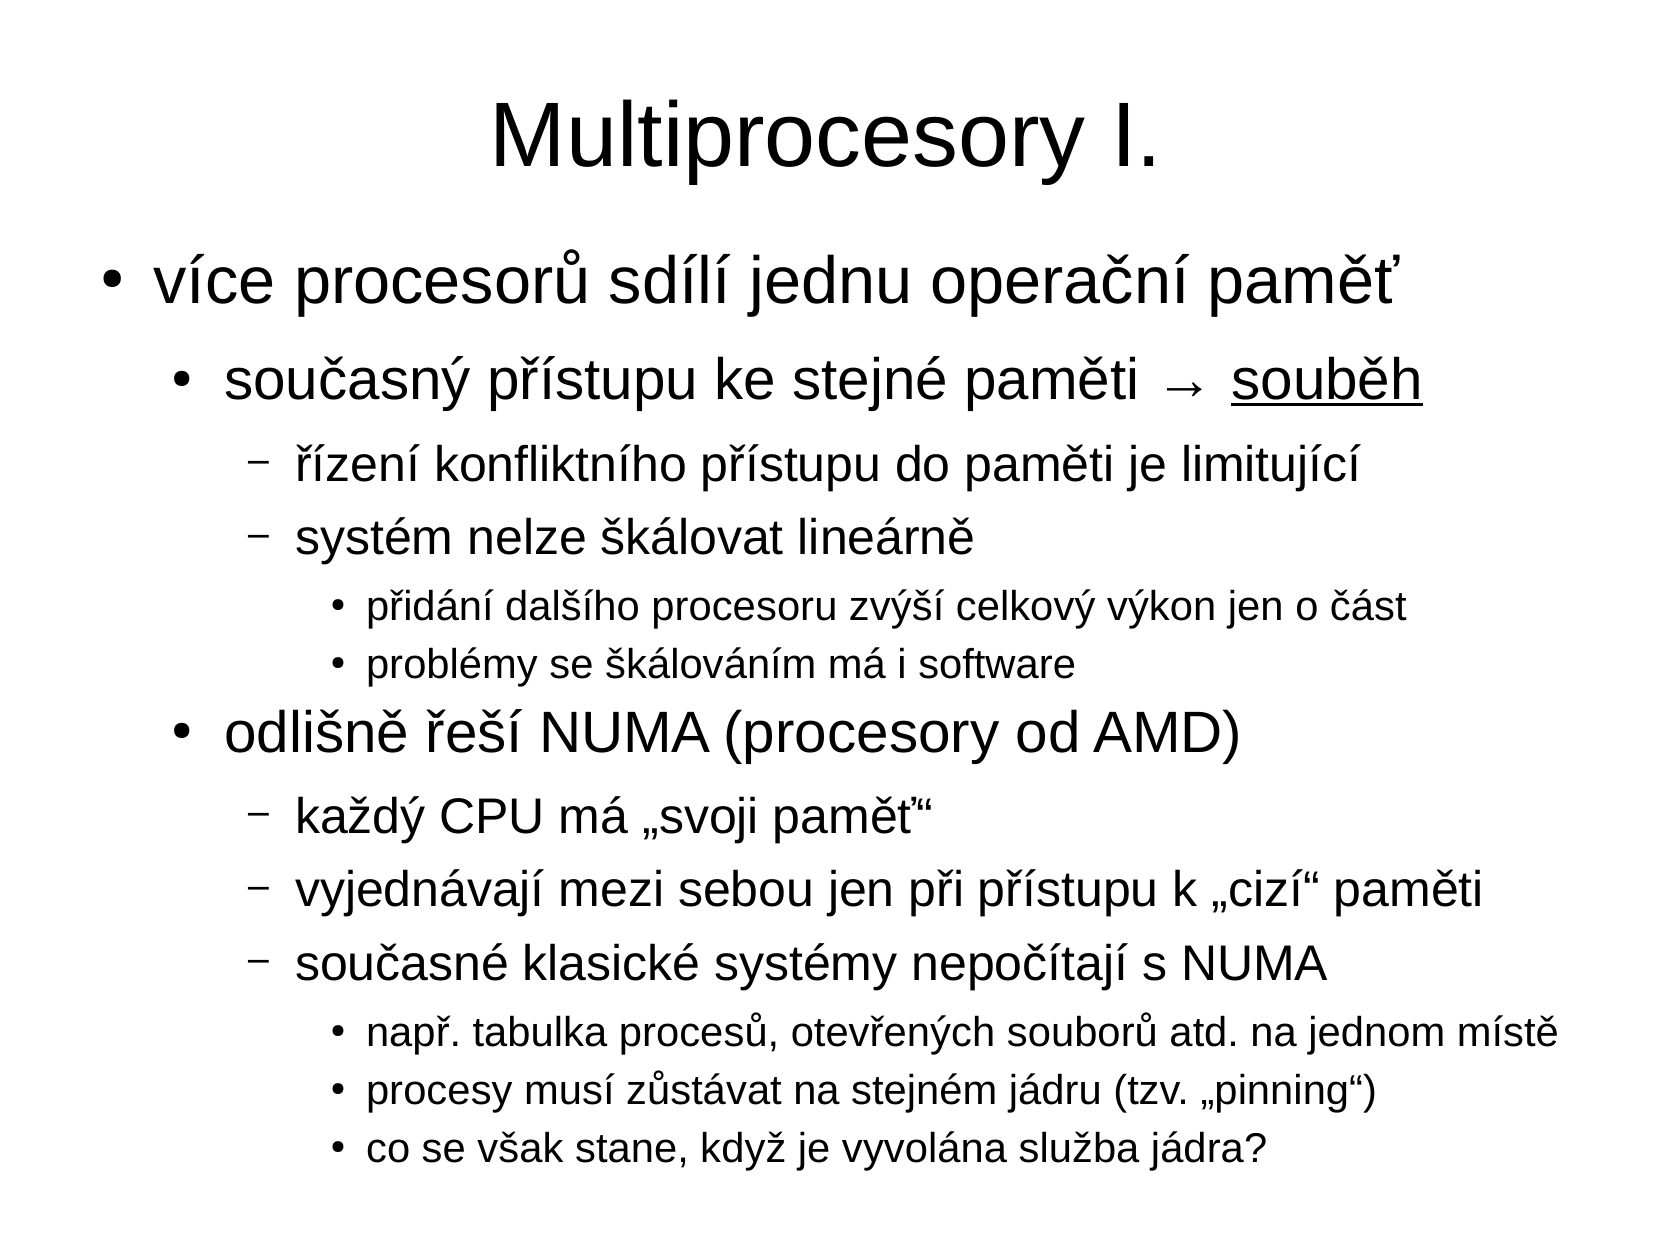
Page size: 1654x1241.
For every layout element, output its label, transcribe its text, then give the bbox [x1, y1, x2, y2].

title Multiprocesory I. [82, 39, 1571, 232]
list více procesorů sdílí jednu operační paměť současný přístupu ke stejné paměti → souběh řízení konfliktního přístupu do paměti je limitující systém nelze škálovat lineárně přidání dalšího procesoru zvýší celkový výkon jen o část problémy se škálováním má i software odlišně řeší NUMA (procesory od AMD) každý CPU má „svoji paměť“ vyjednávají mezi sebou jen při přístupu k „cizí“ paměti současné klasické systémy nepočítají s NUMA např. tabulka procesů, otevřených souborů atd. na jednom místě procesy musí zůstávat na stejném jádru (tzv. „pinning“) co se však stane, když je vyvolána služba jádra? [82, 242, 1571, 1173]
